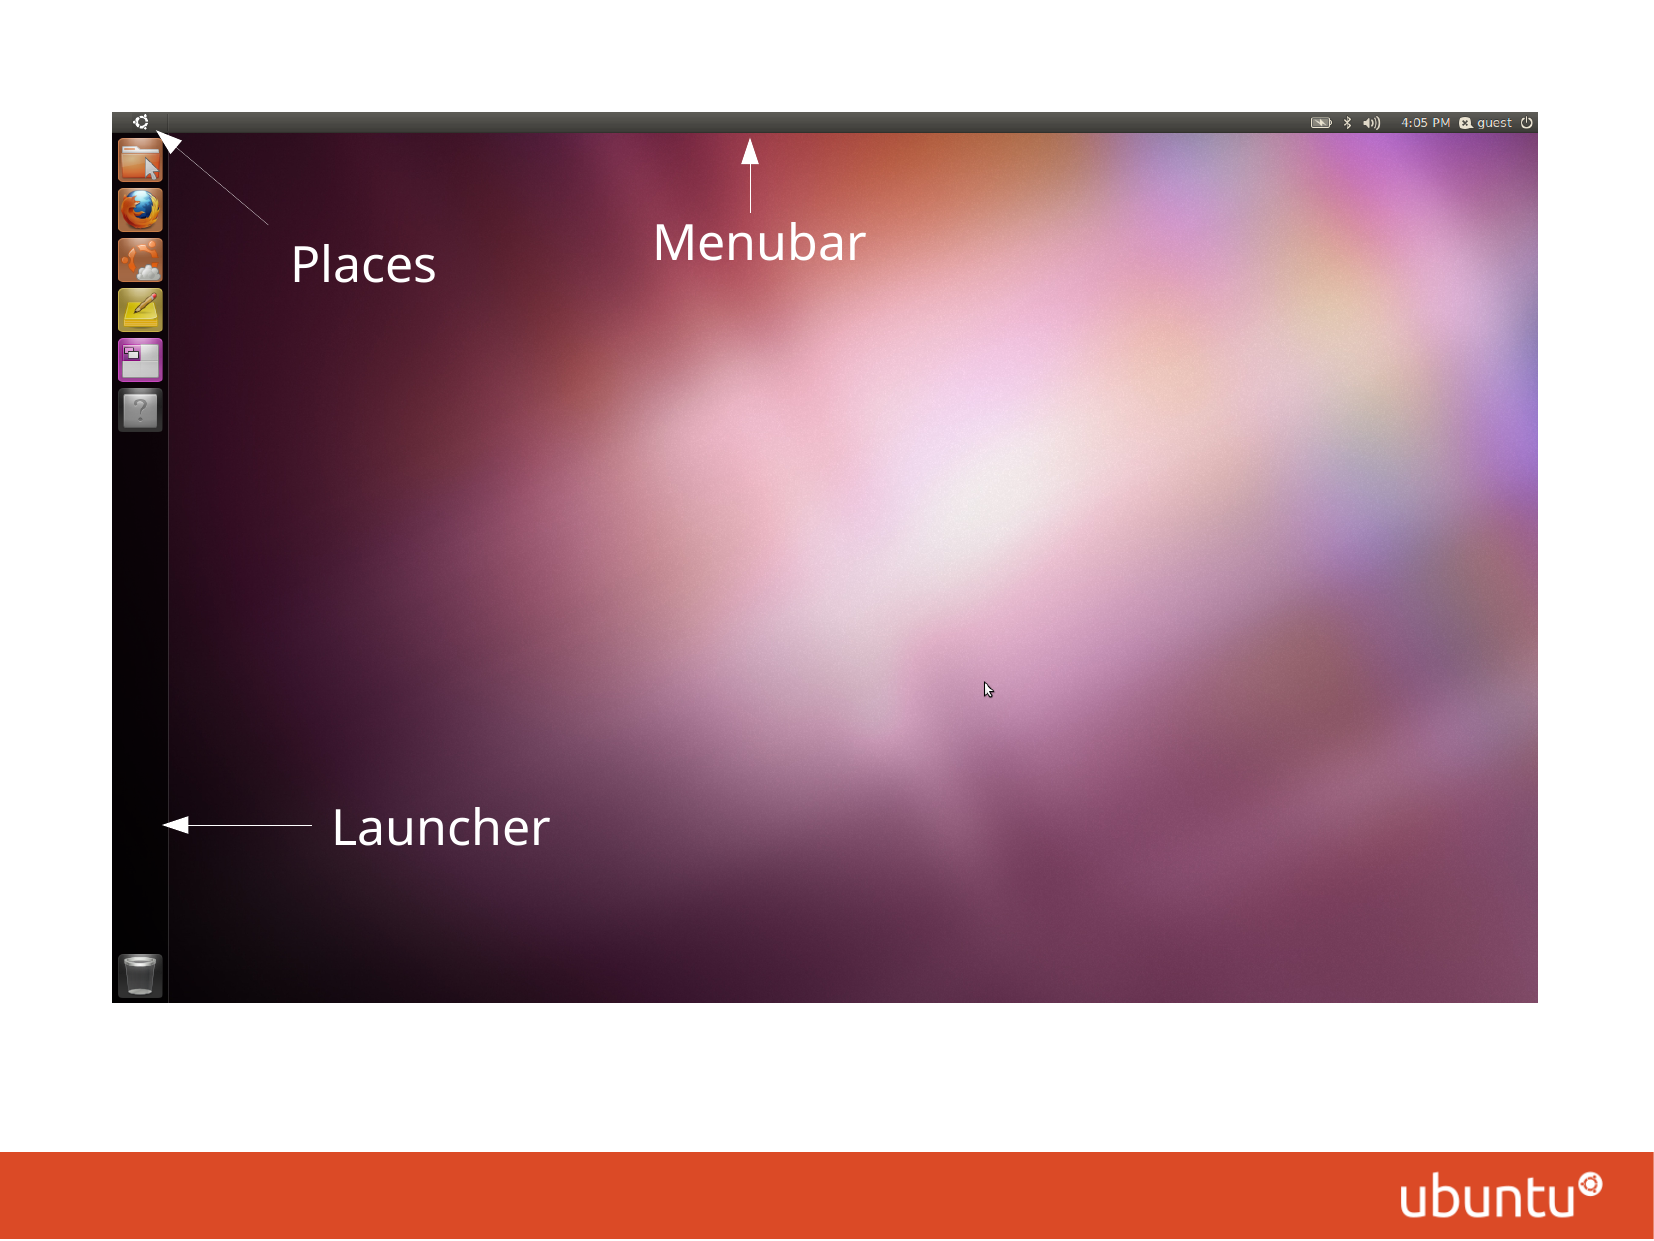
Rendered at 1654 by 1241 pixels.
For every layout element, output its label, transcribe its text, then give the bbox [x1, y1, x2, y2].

picture [112, 112, 1538, 1004]
text_box Launcher [316, 787, 557, 863]
picture [0, 1152, 1654, 1239]
text_box Menubar [637, 180, 873, 301]
text_box Places [275, 225, 451, 300]
